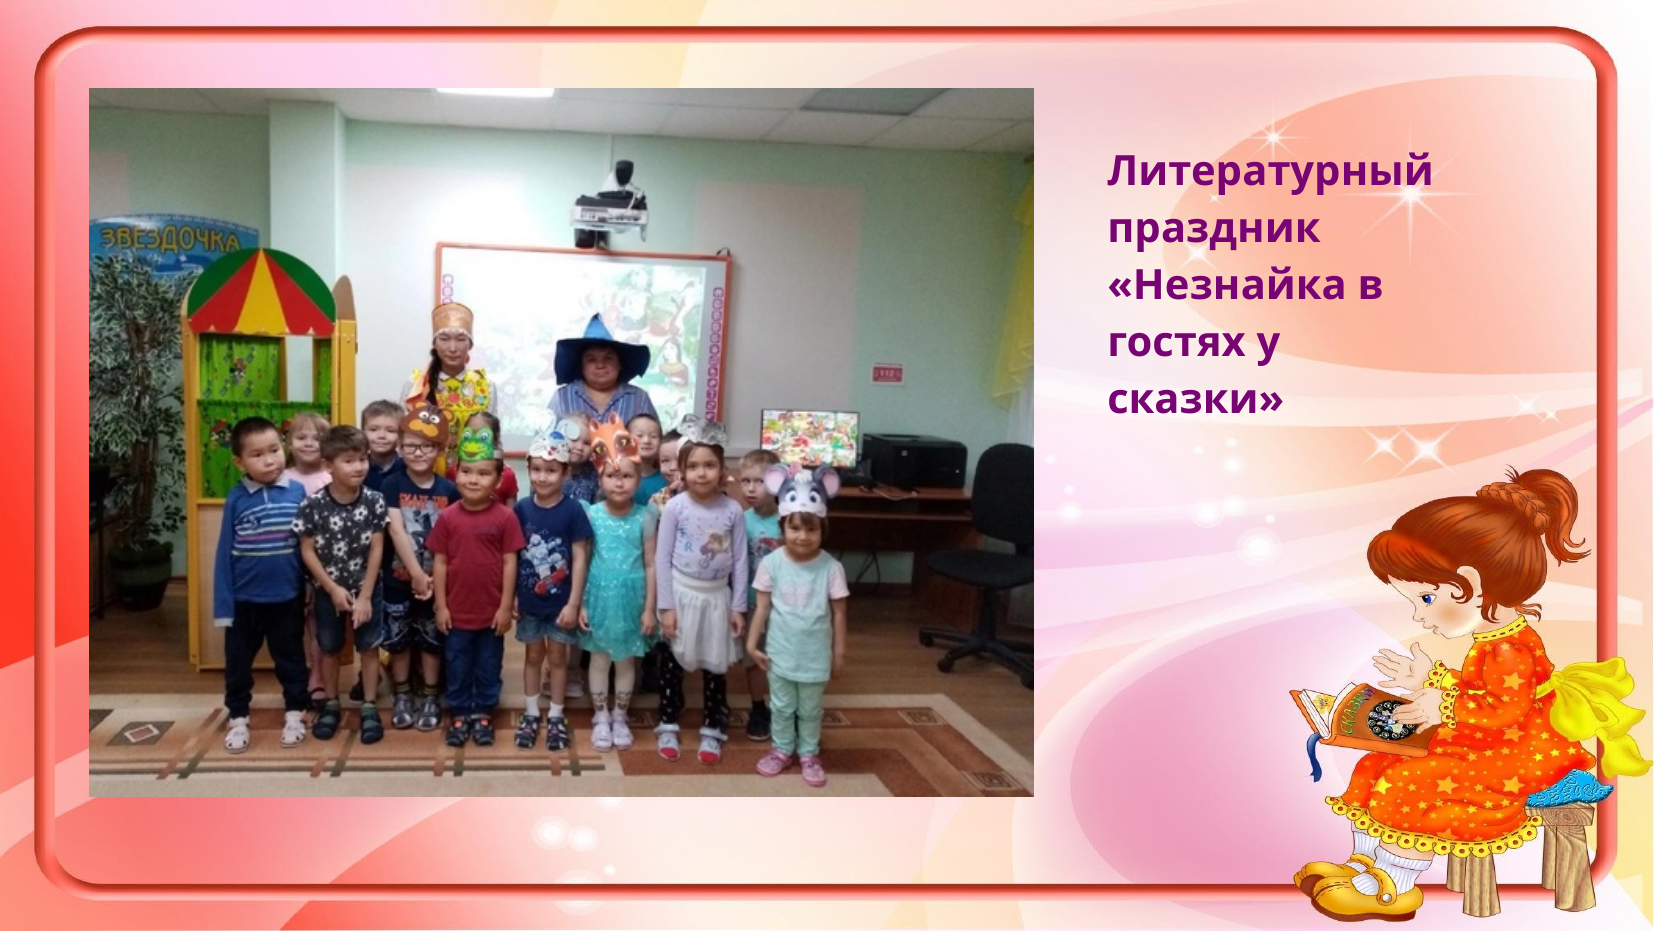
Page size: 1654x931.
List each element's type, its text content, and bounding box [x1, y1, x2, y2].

text_box Литературный праздник «Незнайка в гостях у сказки» [1092, 133, 1482, 432]
picture [0, 0, 1654, 931]
